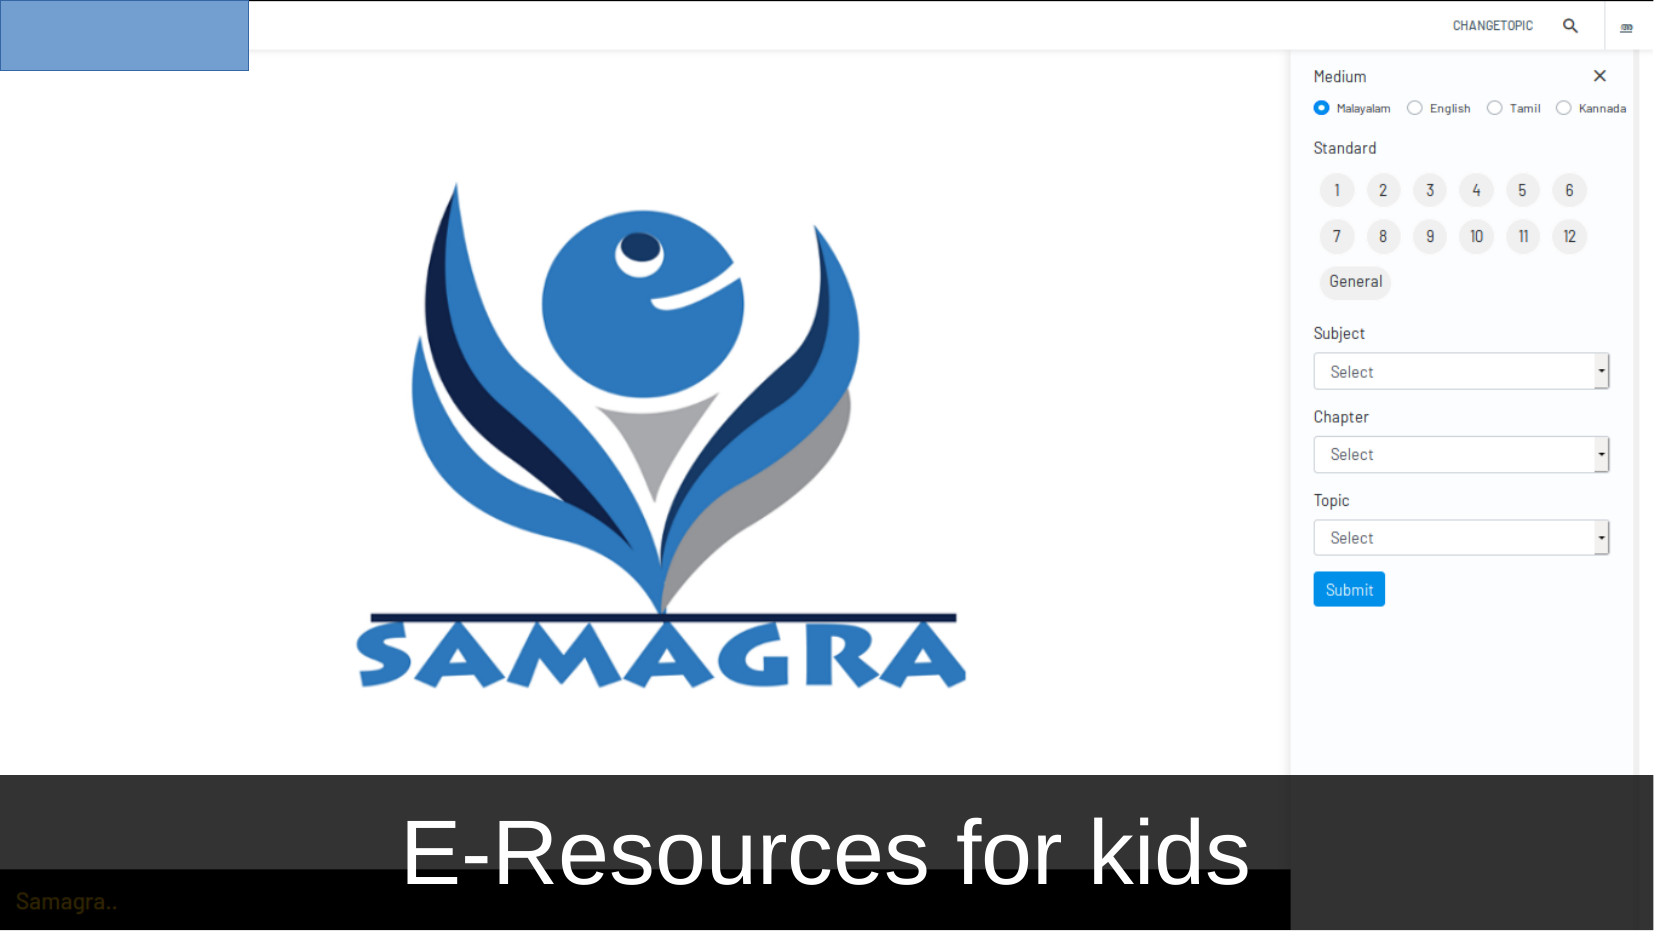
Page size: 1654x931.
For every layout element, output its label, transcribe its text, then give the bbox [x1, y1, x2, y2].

picture [0, 0, 1654, 775]
title E-Resources for kids [0, 775, 1654, 931]
text_box [0, 0, 249, 71]
